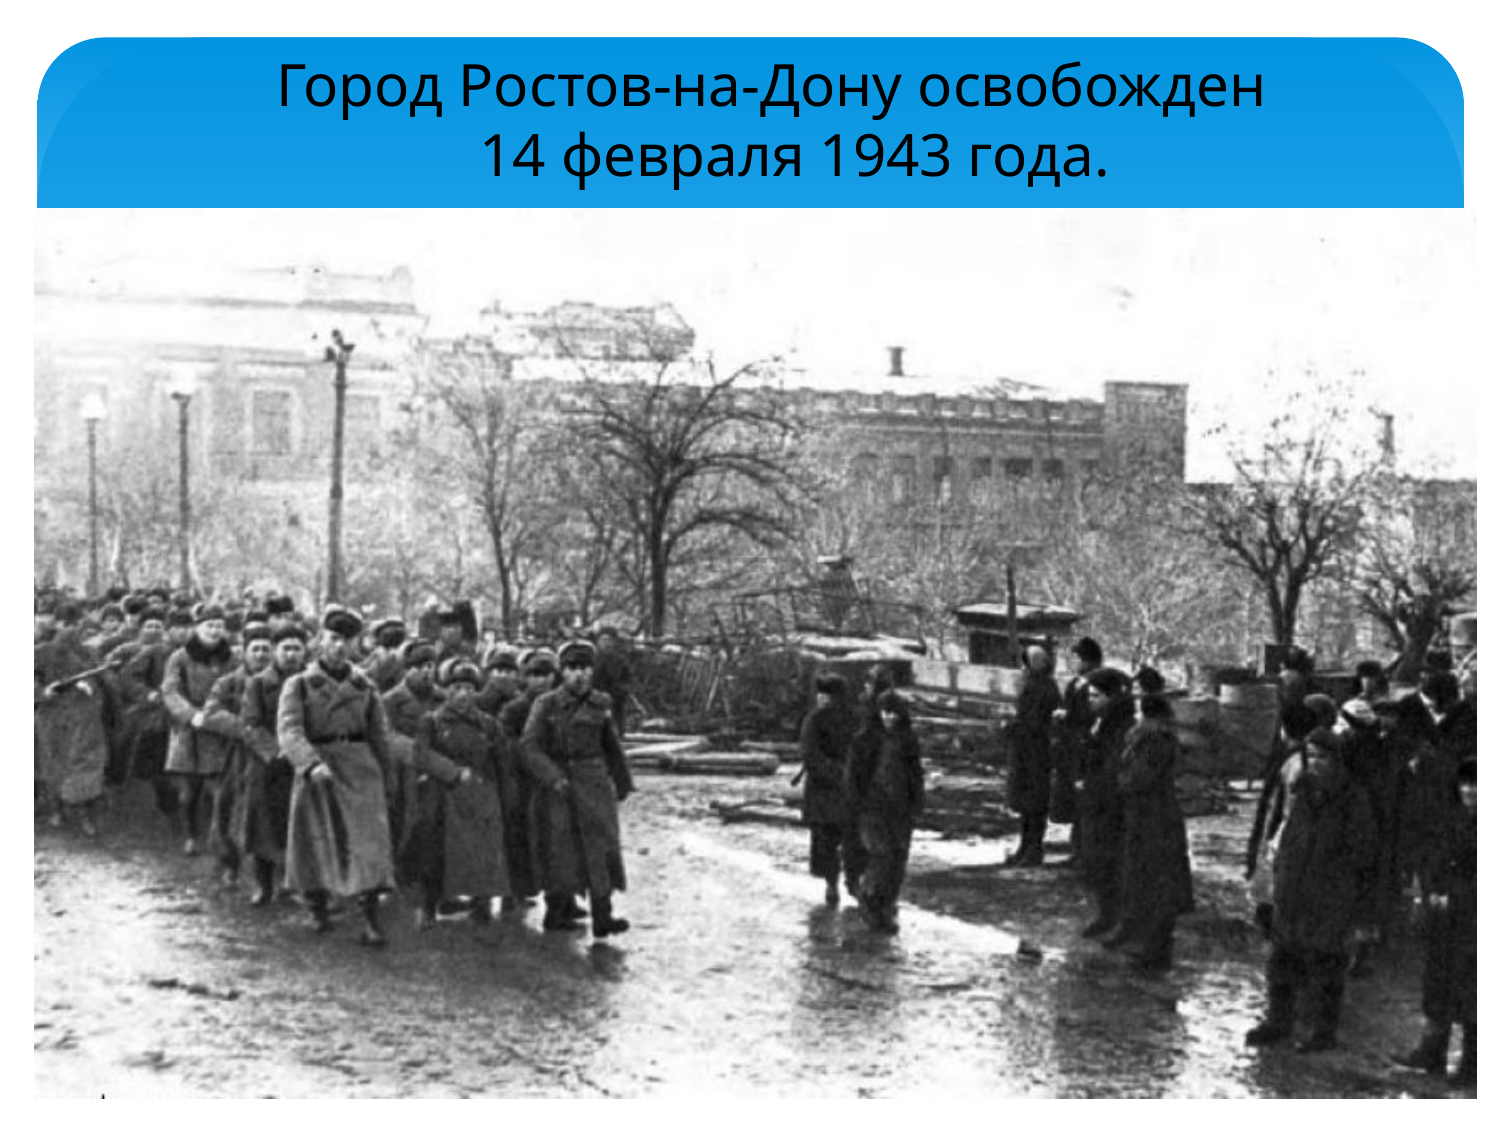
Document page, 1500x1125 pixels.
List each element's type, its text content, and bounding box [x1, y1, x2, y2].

picture [34, 208, 1477, 1099]
text_box Город Ростов-на-Дону освобожден 14 февраля 1943 года. [236, 40, 1297, 266]
